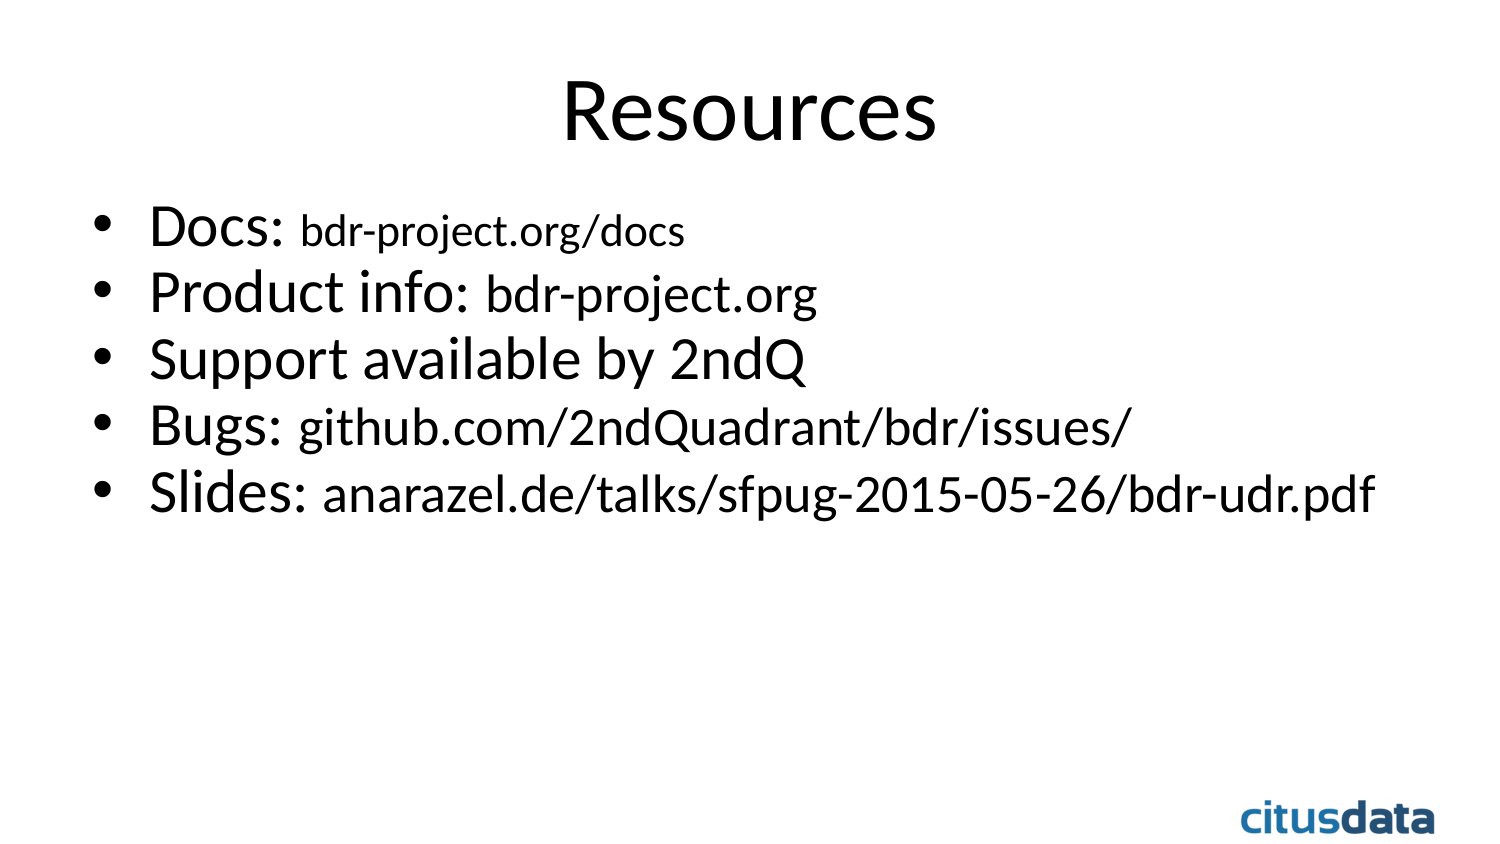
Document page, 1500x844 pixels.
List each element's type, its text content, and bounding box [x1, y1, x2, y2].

picture [1237, 795, 1439, 837]
title [75, 33, 1426, 175]
list [75, 196, 1426, 754]
list Docs: bdr-project.org/docs Product info: bdr-project.org Support available by 2ndQ Bugs: github.com/2ndQuadrant/bdr/issues/ Slides: anarazel.de/talks/sfpug-2015-05-26/bdr-udr.pdf [77, 185, 1428, 743]
